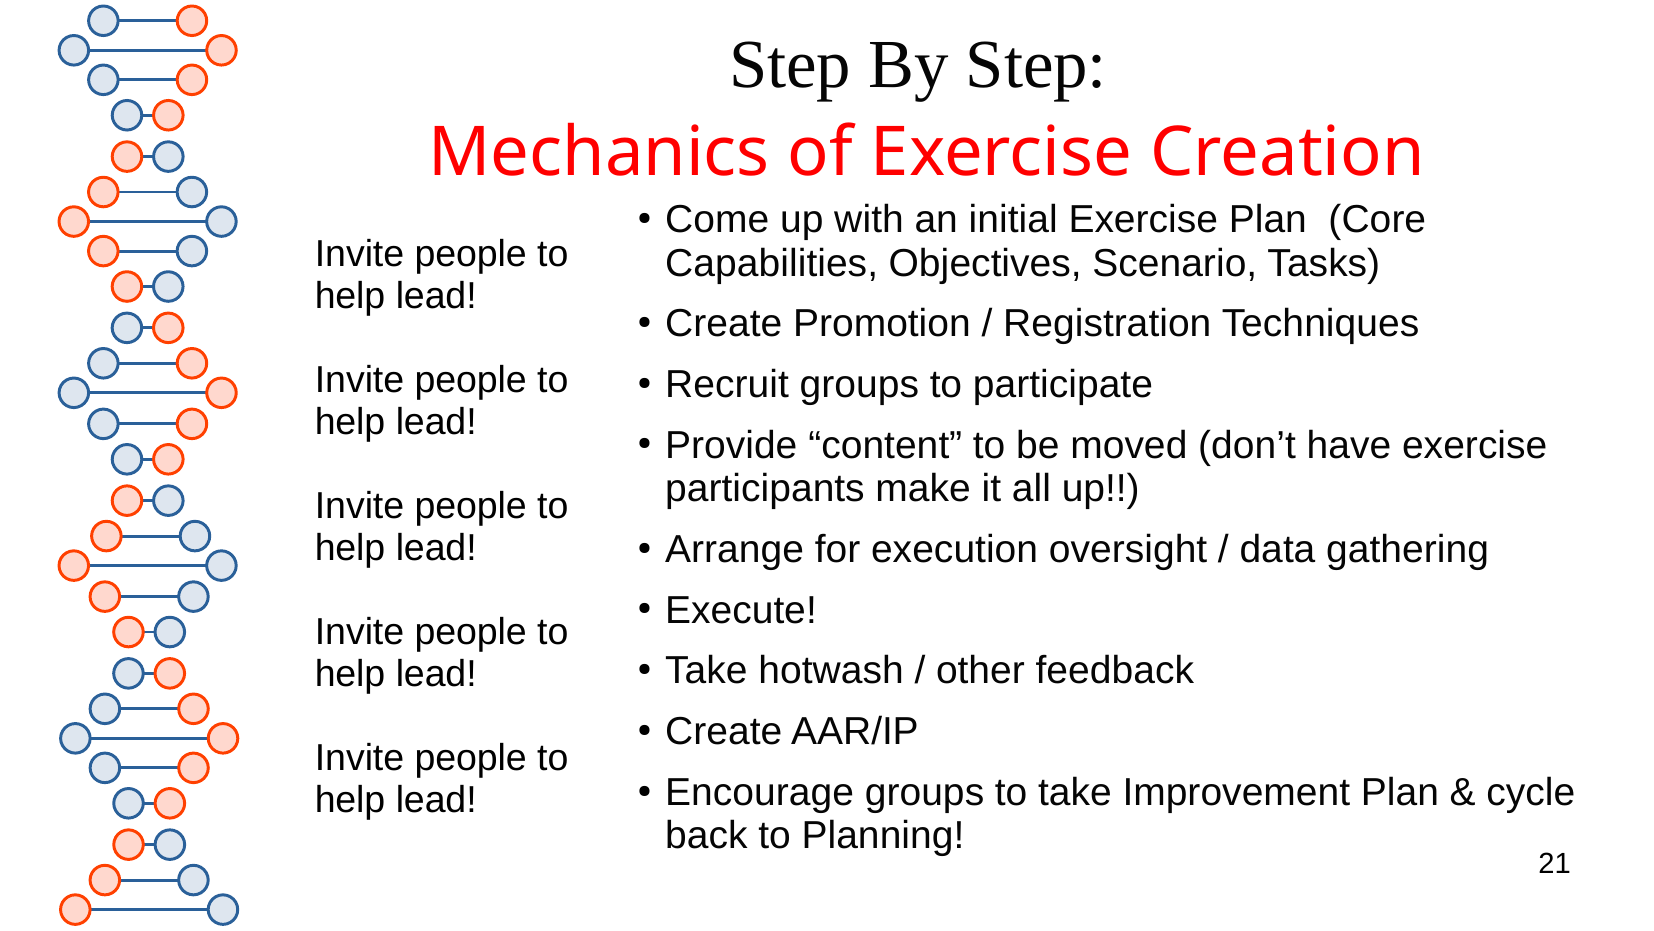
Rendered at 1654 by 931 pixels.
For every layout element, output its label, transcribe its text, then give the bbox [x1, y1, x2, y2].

list Come up with an initial Exercise Plan (Core Capabilities, Objectives, Scenario, Tasks) Create Promotion / Registration Techniques Recruit groups to participate Provide “content” to be moved (don’t have exercise participants make it all up!!) Arrange for execution oversight / data gathering Execute! Take hotwash / other feedback Create AAR/IP Encourage groups to take Improvement Plan & cycle back to Planning! [637, 197, 1595, 863]
title Step By Step: Mechanics of Exercise Creation [262, 24, 1592, 198]
text_box Invite people to help lead! Invite people to help lead! Invite people to help lead! Invite people to help lead! Invite people to help lead! [300, 225, 601, 828]
